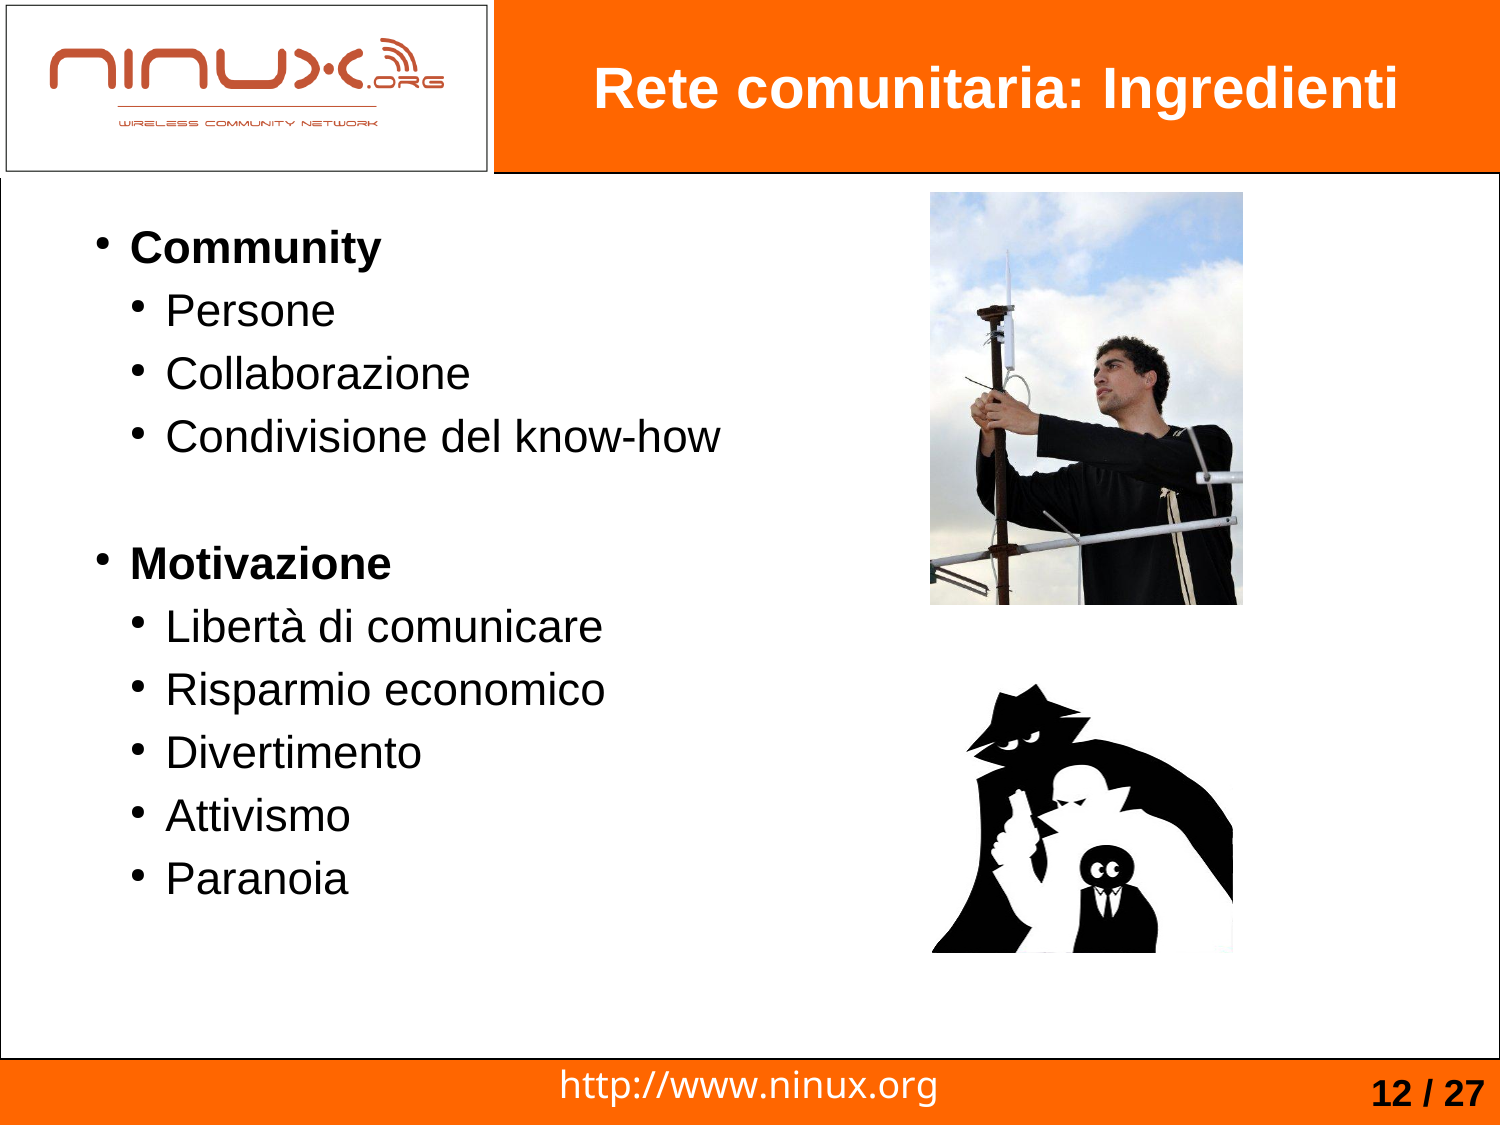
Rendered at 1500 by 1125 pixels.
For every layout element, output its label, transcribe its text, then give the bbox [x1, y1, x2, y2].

title Rete comunitaria: Ingredienti [495, 17, 1500, 160]
picture [930, 192, 1243, 605]
picture [932, 683, 1233, 954]
text_box http://www.ninux.org [0, 1053, 1500, 1125]
text_box <numero> / 27 [1257, 1061, 1500, 1125]
text_box Community Persone Collaborazione Condivisione del know-how Motivazione Libertà di comunicare Risparmio economico Divertimento Attivismo Paranoia [59, 154, 1416, 982]
picture [0, 0, 494, 178]
